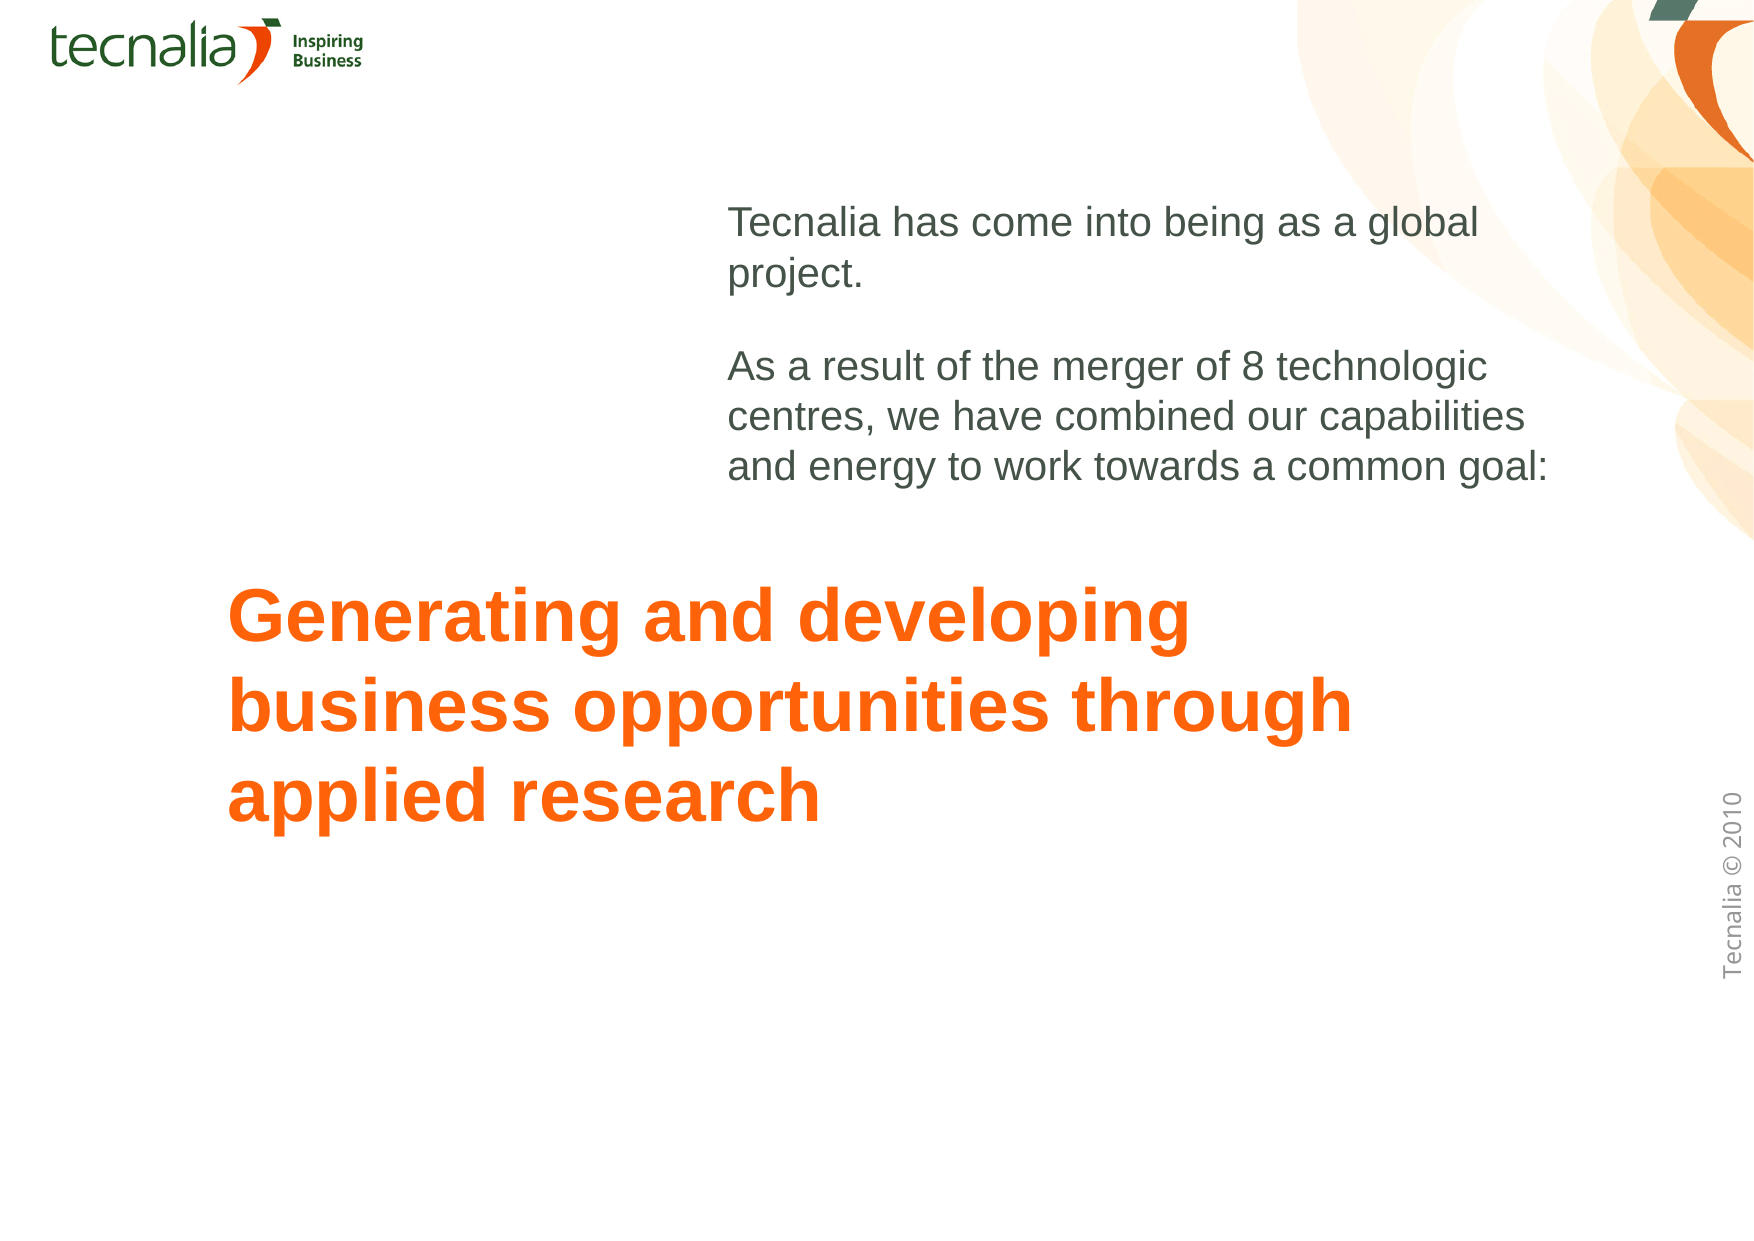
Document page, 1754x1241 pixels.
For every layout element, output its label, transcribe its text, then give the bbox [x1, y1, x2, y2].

text_box Generating and developing business opportunities through applied research [212, 558, 1438, 935]
picture [1297, 0, 1754, 548]
picture [47, 11, 367, 92]
list Tecnalia has come into being as a global project. As a result of the merger of 8 technologic centres, we have combined our capabilities and energy to work towards a common goal: [712, 187, 1583, 648]
